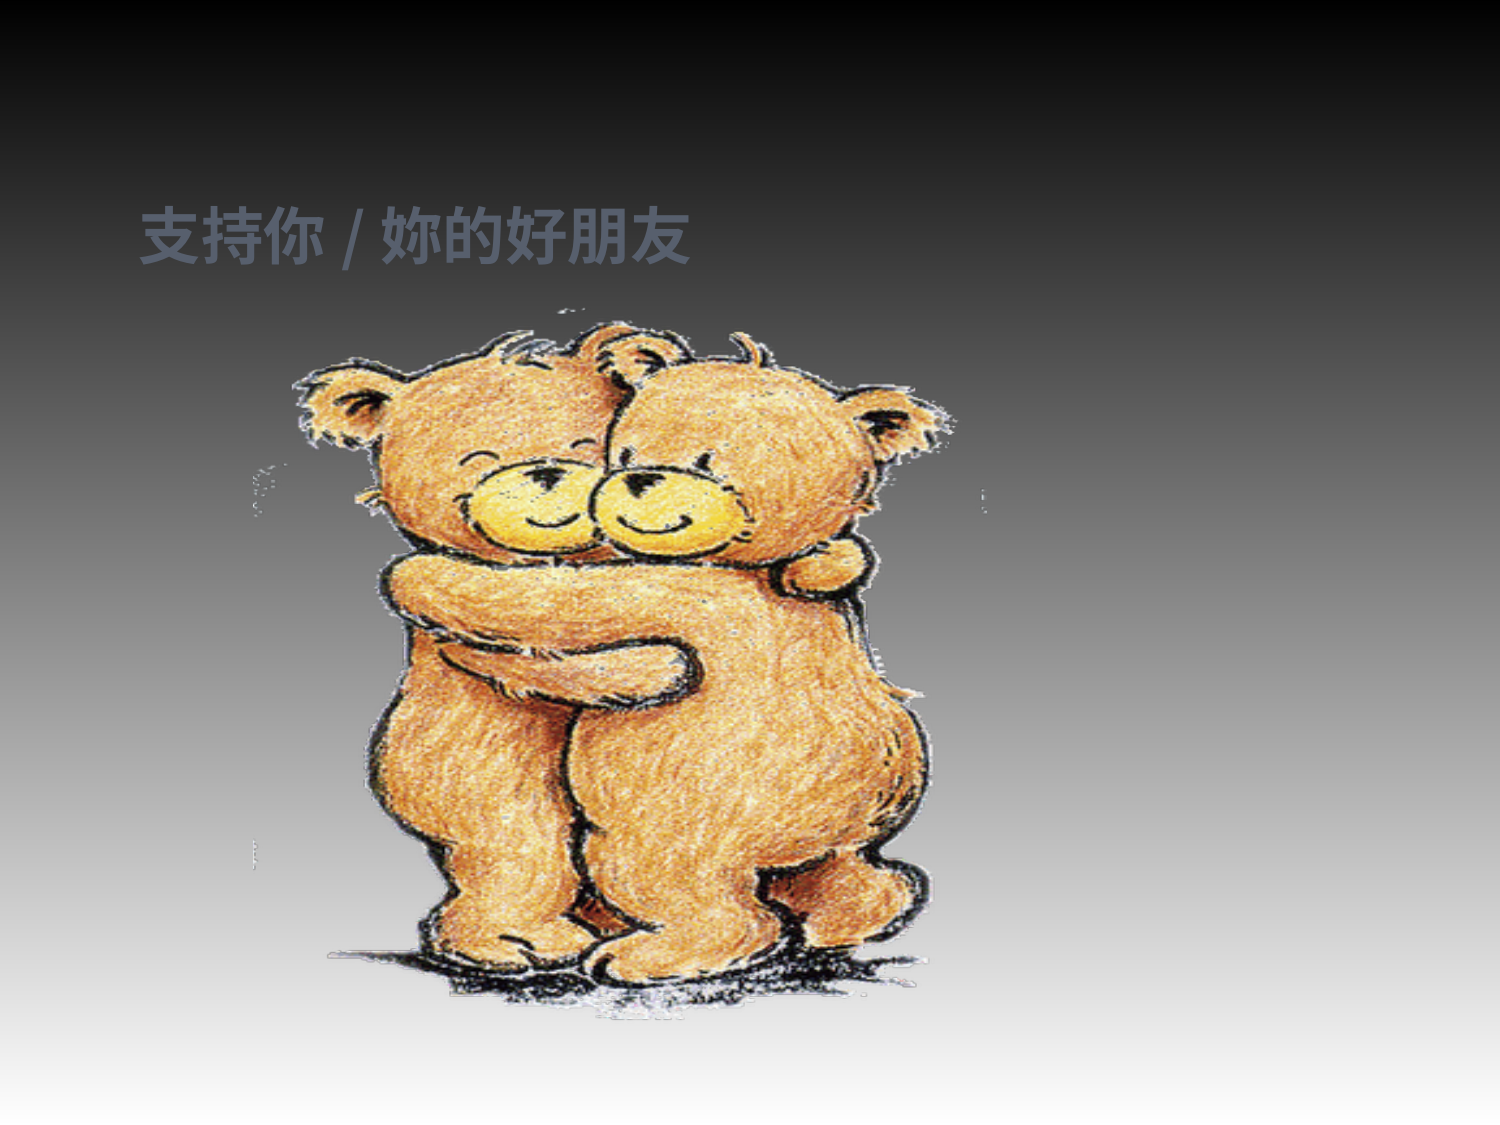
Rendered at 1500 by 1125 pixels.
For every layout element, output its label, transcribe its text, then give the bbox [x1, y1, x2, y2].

picture [253, 278, 987, 1047]
title 支持你/妳的好朋友 [123, 42, 1353, 279]
